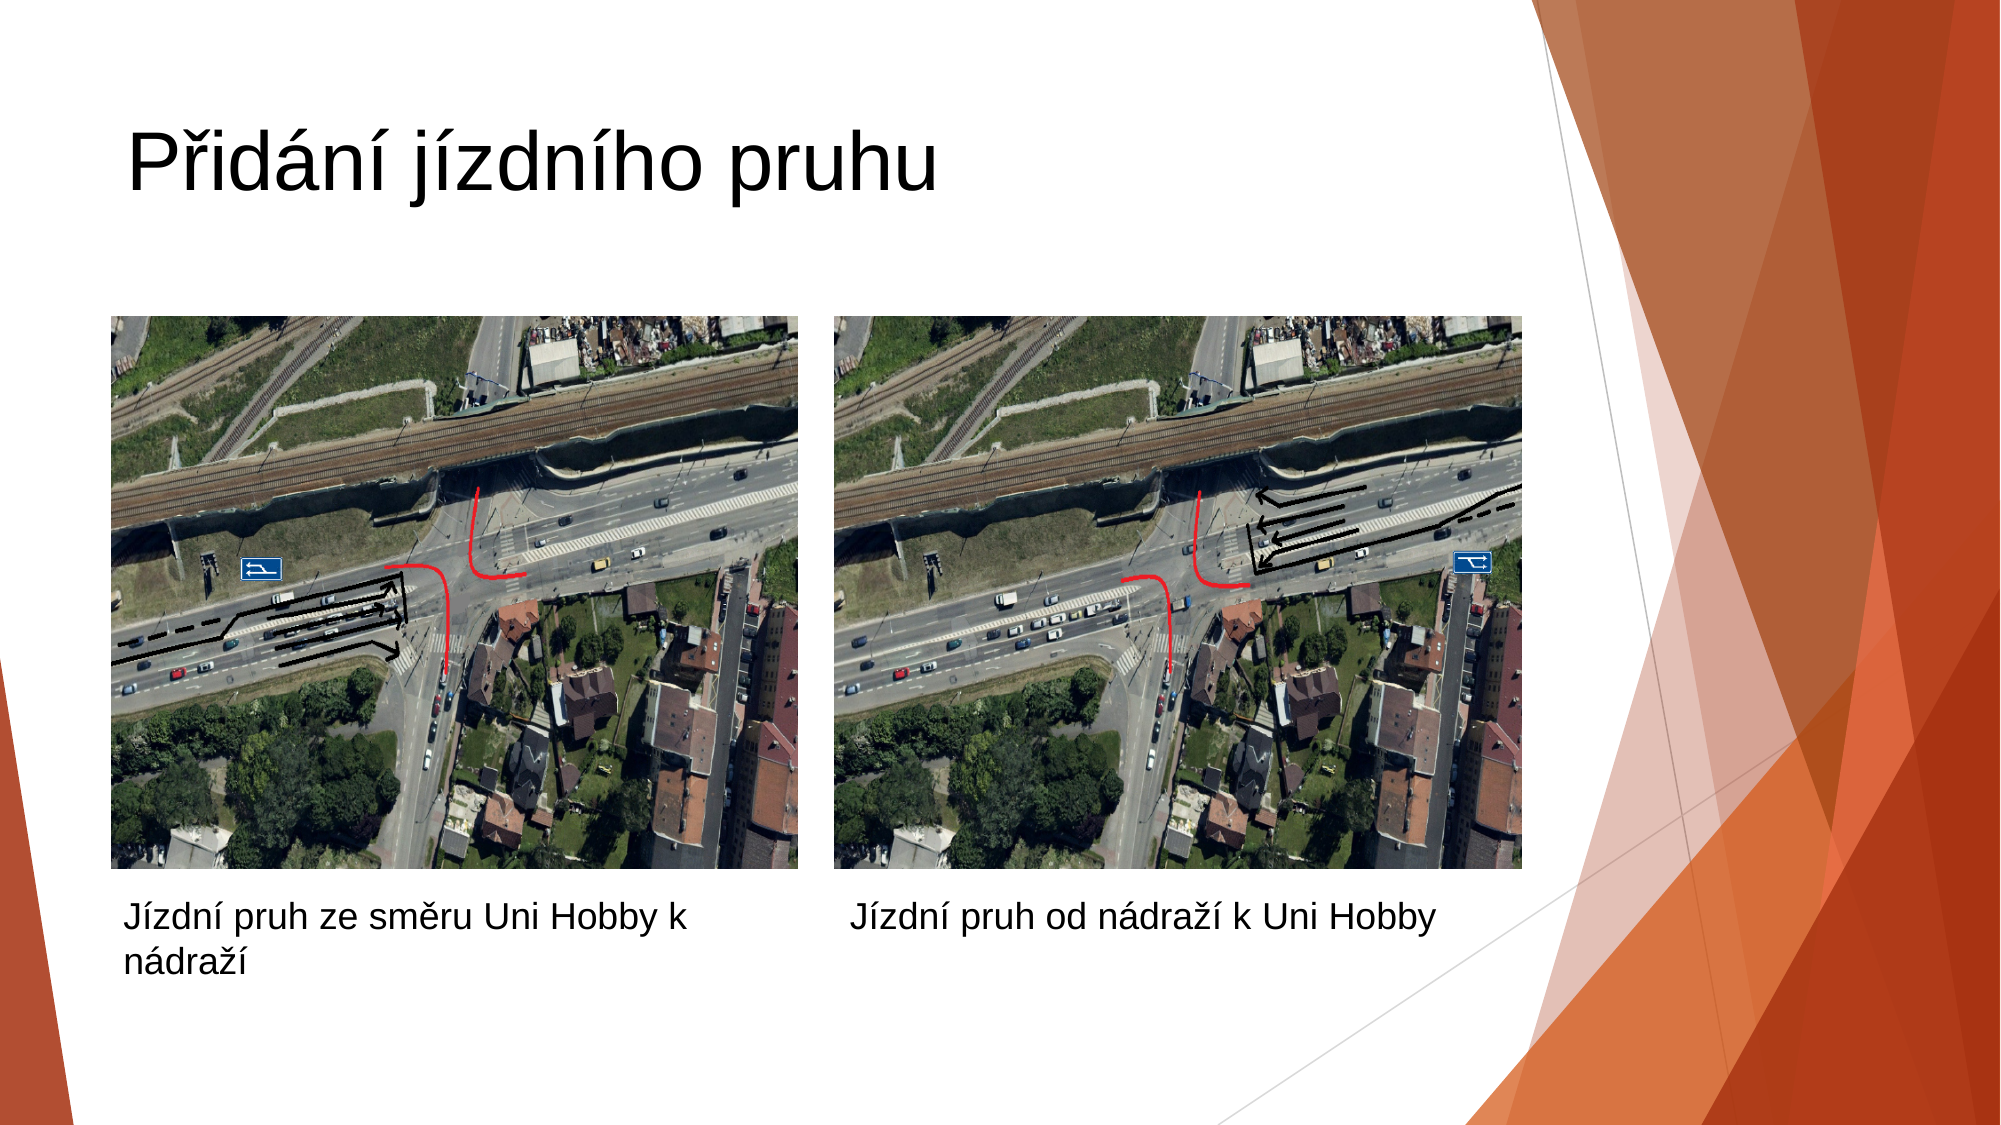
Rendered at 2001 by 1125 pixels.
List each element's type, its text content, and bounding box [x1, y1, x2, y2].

text_box Jízdní pruh od nádraží k Uni Hobby [835, 885, 1521, 945]
picture [834, 316, 1522, 869]
picture [111, 316, 798, 869]
text_box Jízdní pruh ze směru Uni Hobby k nádraží [108, 885, 797, 990]
title Přidání jízdního pruhu [111, 99, 1522, 317]
